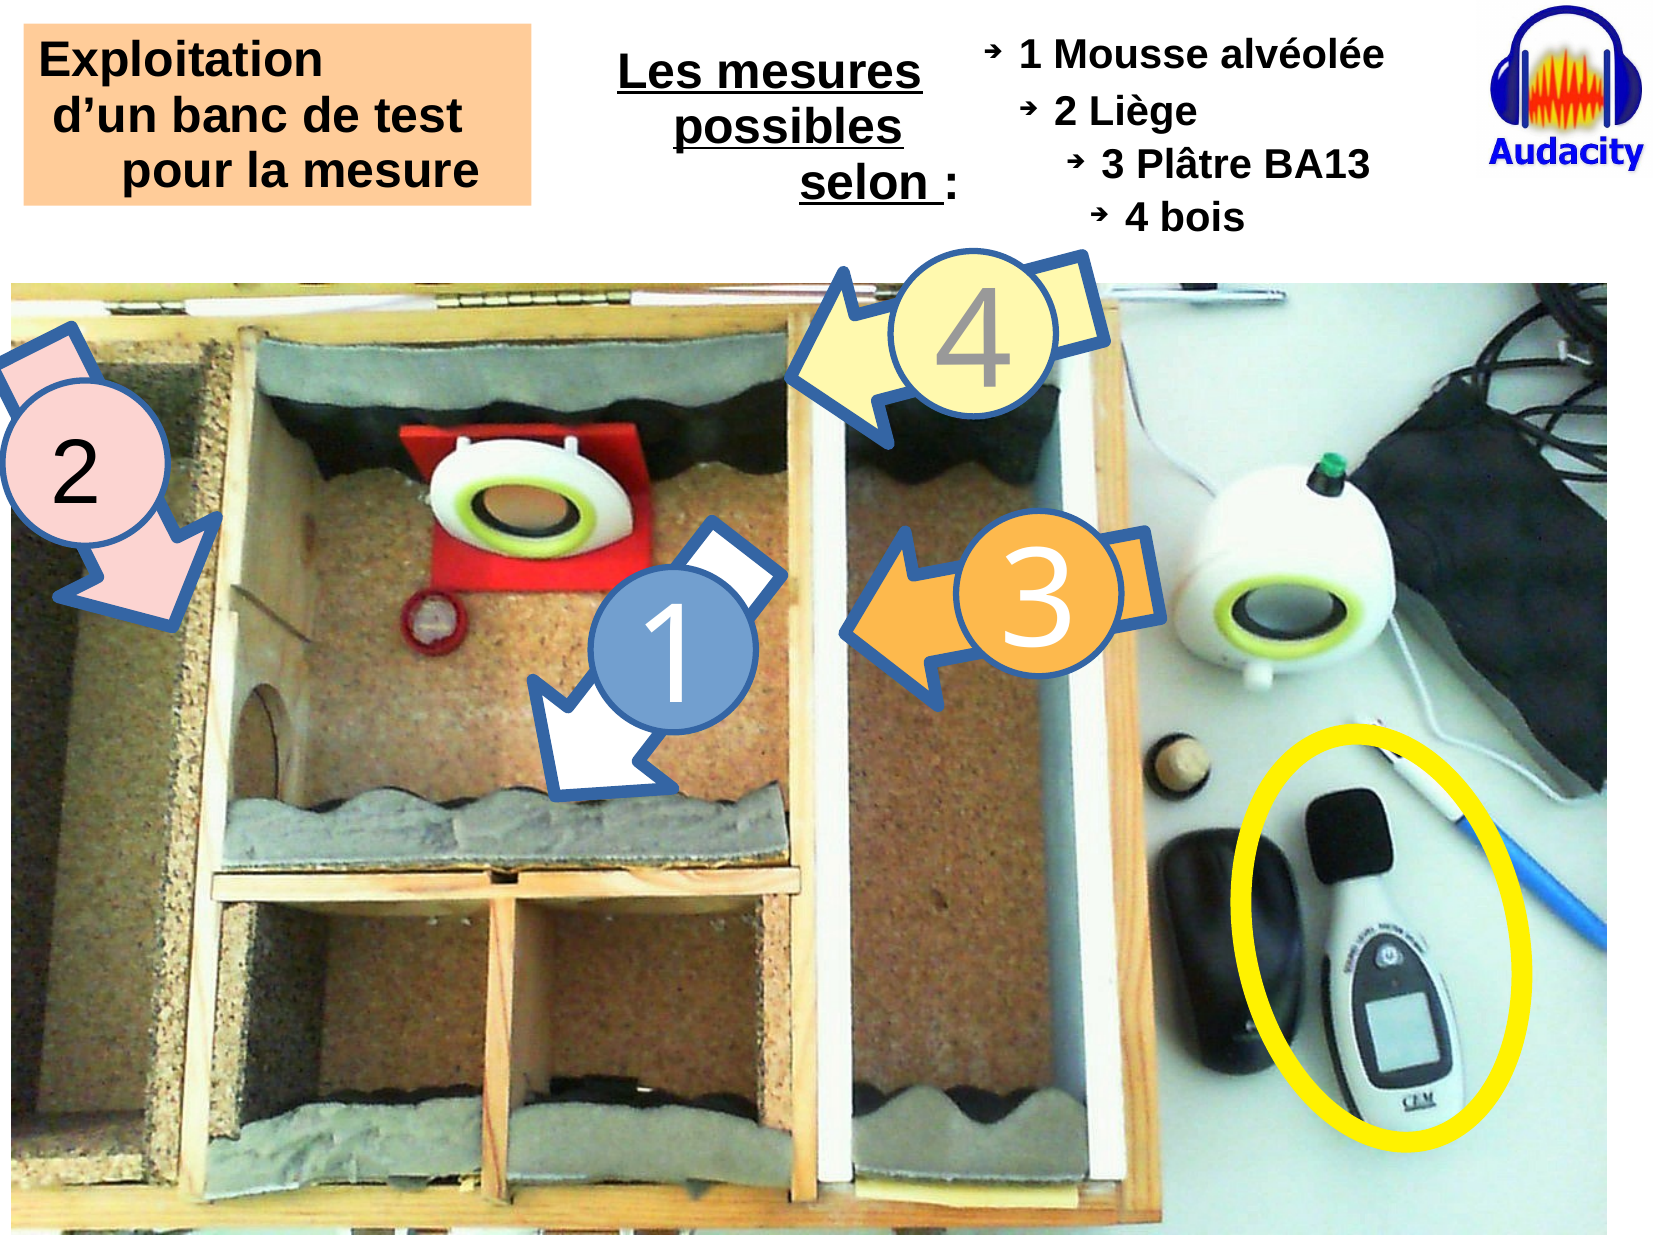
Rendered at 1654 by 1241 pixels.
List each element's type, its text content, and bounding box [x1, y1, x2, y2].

text_box [844, 531, 980, 706]
text_box [0, 326, 217, 628]
text_box Exploitation d’un banc de test pour la mesure [23, 23, 532, 206]
text_box 1 [590, 566, 756, 733]
text_box [790, 272, 913, 444]
text_box [676, 521, 782, 617]
text_box [532, 674, 674, 797]
picture [847, 283, 907, 314]
text_box [1026, 255, 1105, 355]
text_box Les mesures possibles selon : [602, 35, 1004, 218]
text_box 4 [890, 250, 1056, 417]
picture [11, 407, 16, 424]
text_box 3 [956, 510, 1122, 677]
text_box 3 Plâtre BA13 [1051, 133, 1619, 195]
text_box [1102, 531, 1162, 628]
text_box 4 bois [1074, 186, 1406, 249]
text_box 1 Mousse alvéolée [968, 23, 1418, 85]
picture [11, 283, 1607, 1235]
text_box 2 Liège [1003, 80, 1476, 142]
picture [1476, 0, 1654, 178]
